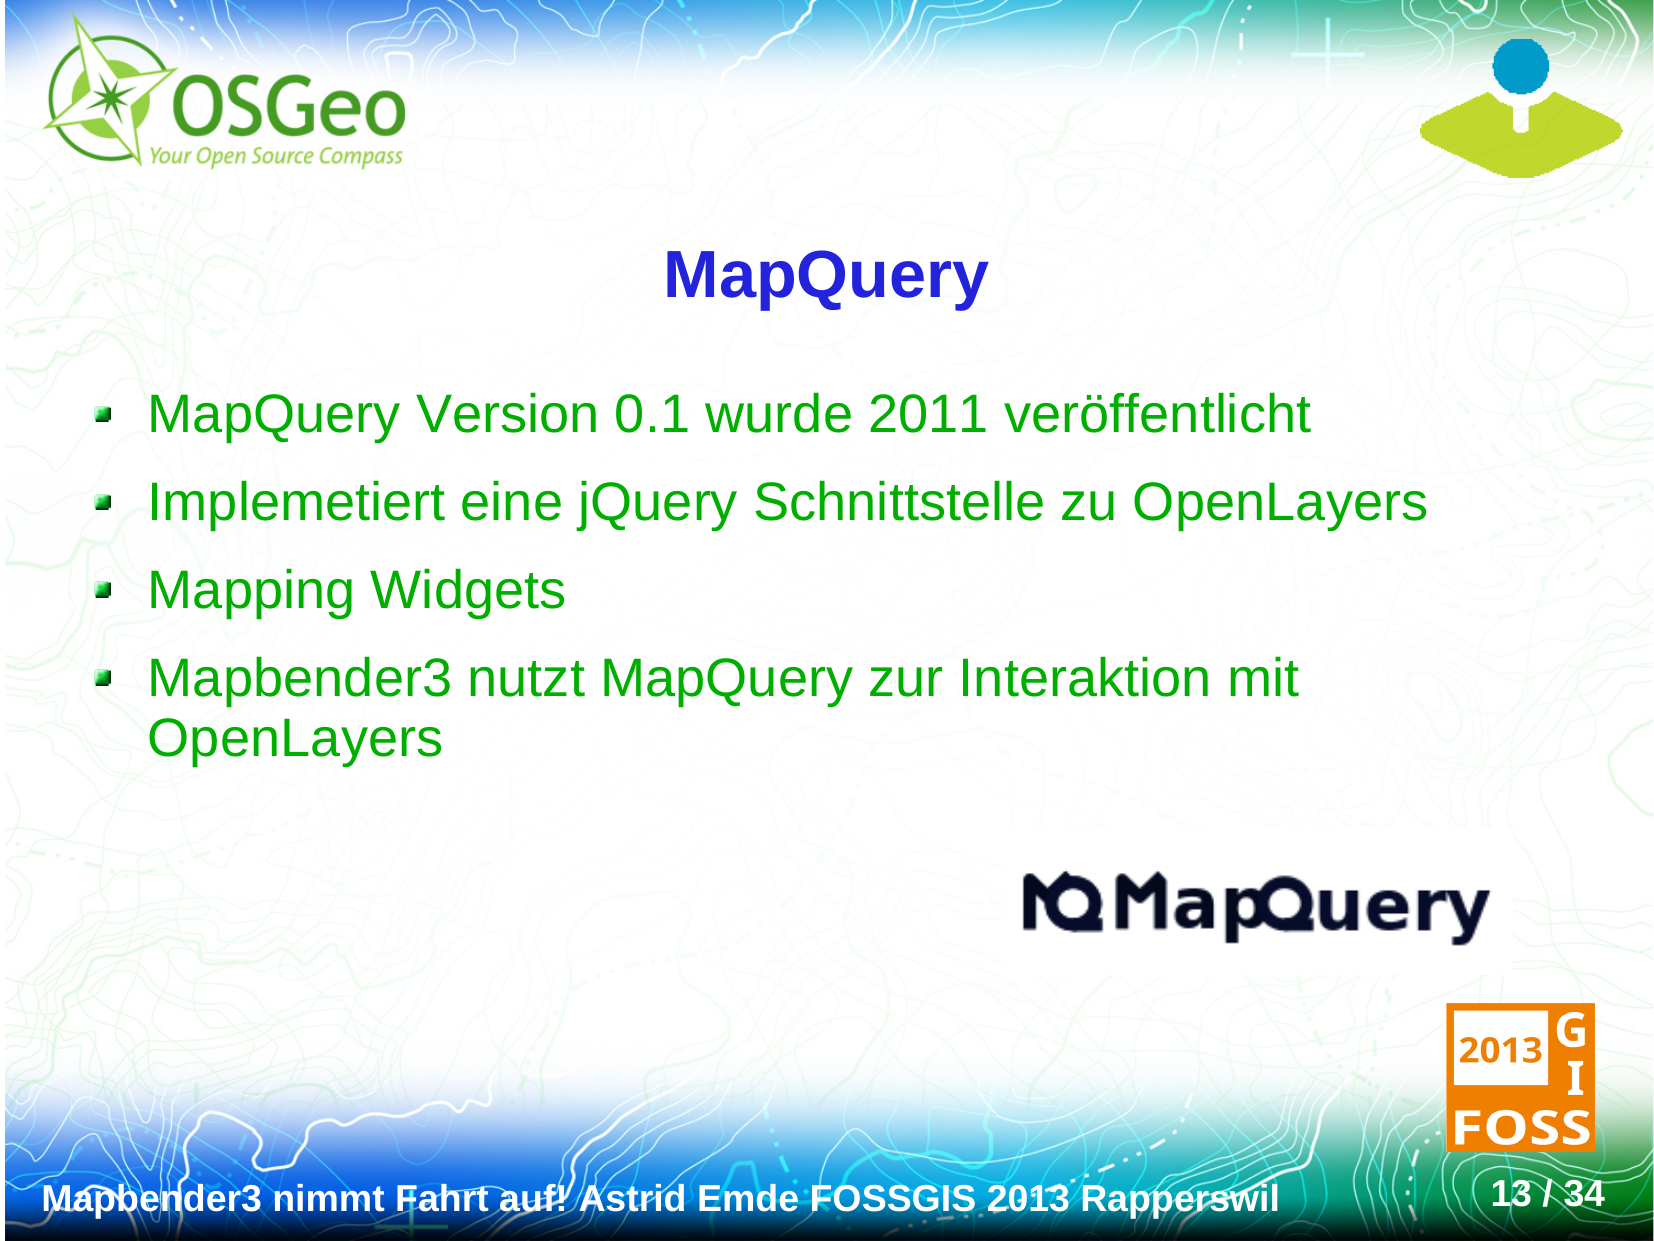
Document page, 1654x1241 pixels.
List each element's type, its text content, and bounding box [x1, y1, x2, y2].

picture [5, 0, 1654, 1241]
title MapQuery [82, 200, 1571, 349]
list MapQuery Version 0.1 wurde 2011 veröffentlicht Implemetiert eine jQuery Schnittstelle zu OpenLayers Mapping Widgets Mapbender3 nutzt MapQuery zur Interaktion mit OpenLayers [76, 383, 1565, 1203]
